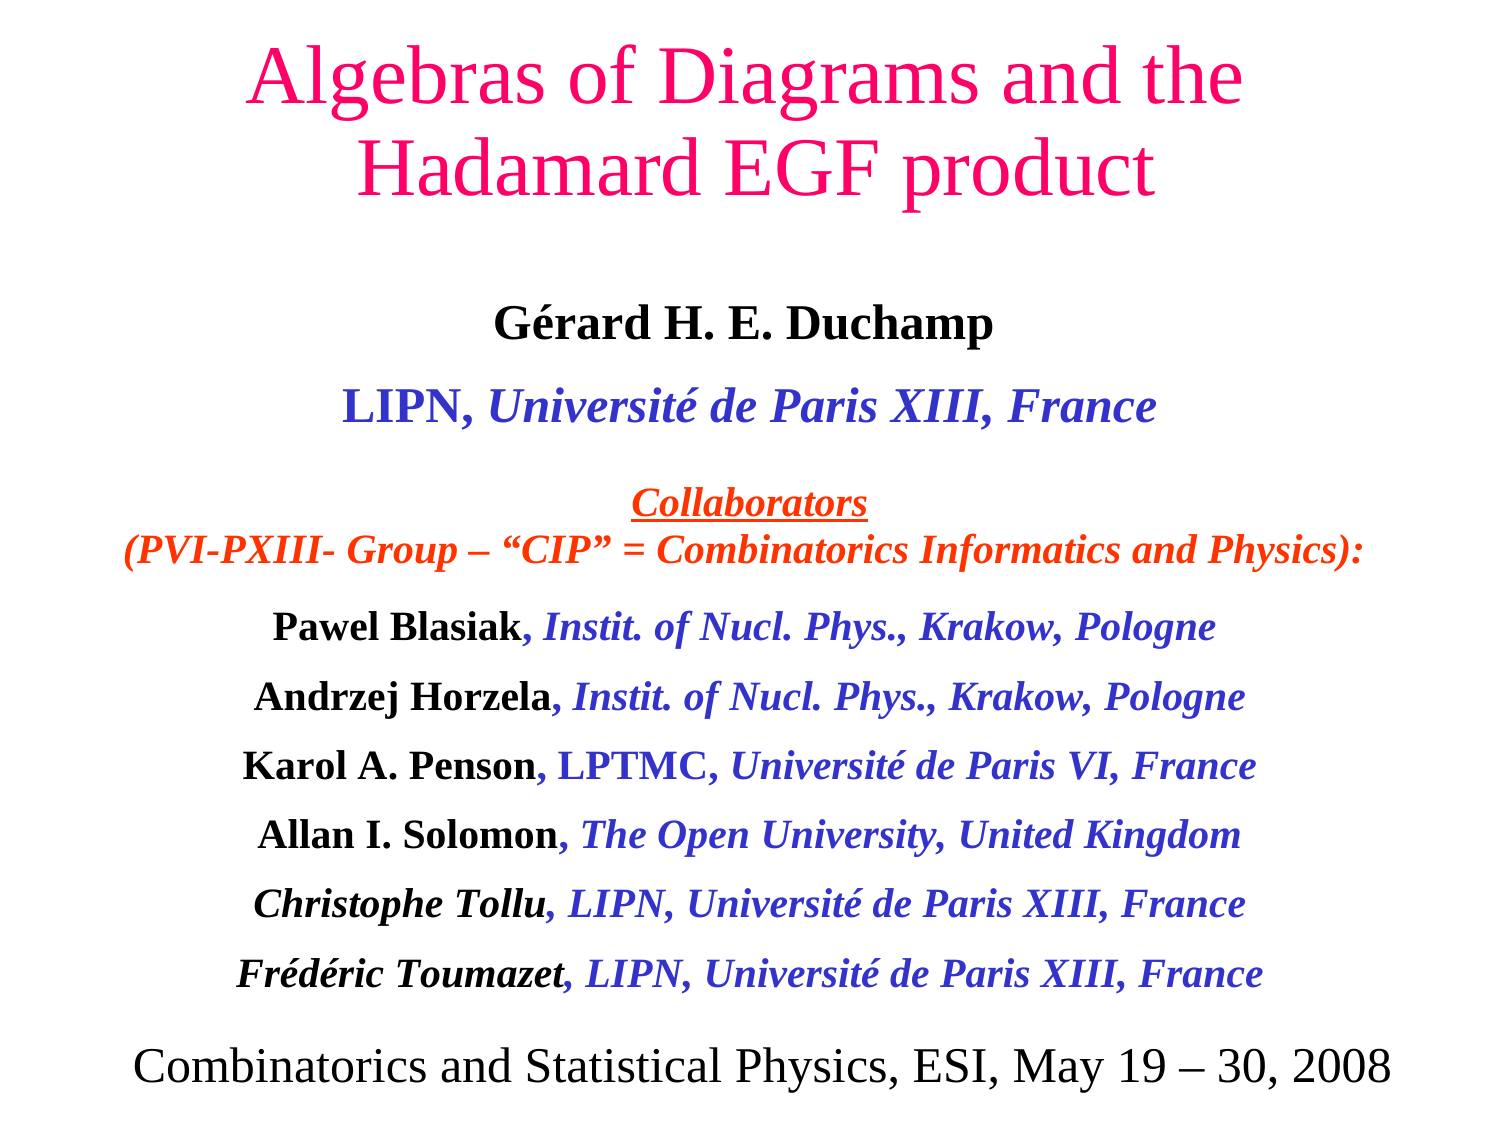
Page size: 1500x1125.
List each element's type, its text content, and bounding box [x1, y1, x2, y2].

text_box Gérard H. E. Duchamp LIPN, Université de Paris XIII, France Collaborators (PVI-PXIII- Group – “CIP” = Combinatorics Informatics and Physics): Pawel Blasiak, Instit. of Nucl. Phys., Krakow, Pologne Andrzej Horzela, Instit. of Nucl. Phys., Krakow, Pologne Karol A. Penson, LPTMC, Université de Paris VI, France Allan I. Solomon, The Open University, United Kingdom Christophe Tollu, LIPN, Université de Paris XIII, France Frédéric Toumazet, LIPN, Université de Paris XIII, France [12, 259, 1488, 1005]
title Algebras of Diagrams and the Hadamard EGF product [37, 2, 1476, 241]
text_box Combinatorics and Statistical Physics, ESI, May 19 – 30, 2008 [118, 1033, 1408, 1105]
